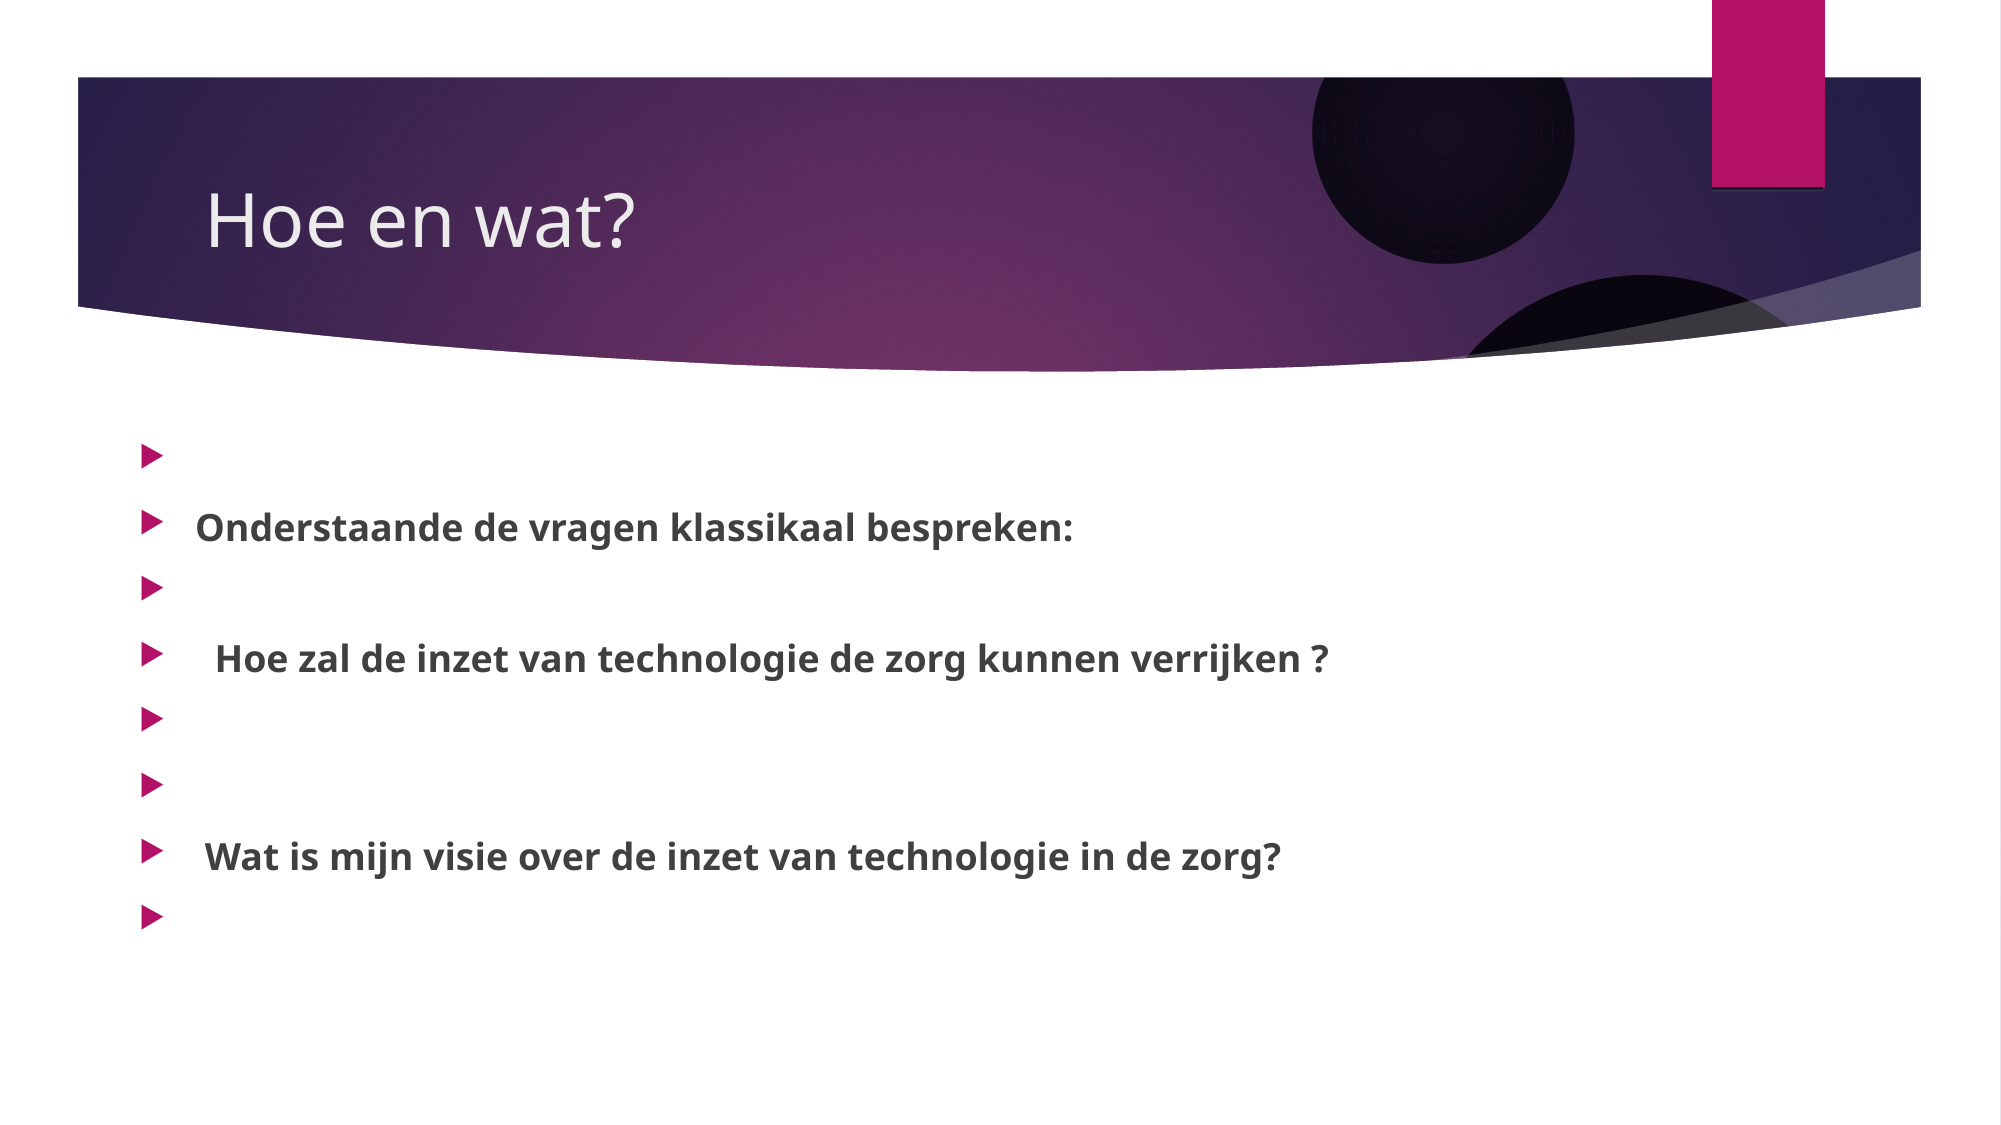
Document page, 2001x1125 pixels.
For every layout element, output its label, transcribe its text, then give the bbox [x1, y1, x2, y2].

list Onderstaande de vragen klassikaal bespreken: Hoe zal de inzet van technologie de zorg kunnen verrijken ? Wat is mijn visie over de inzet van technologie in de zorg? [123, 430, 1794, 1051]
title Hoe en wat? [189, 159, 1627, 276]
